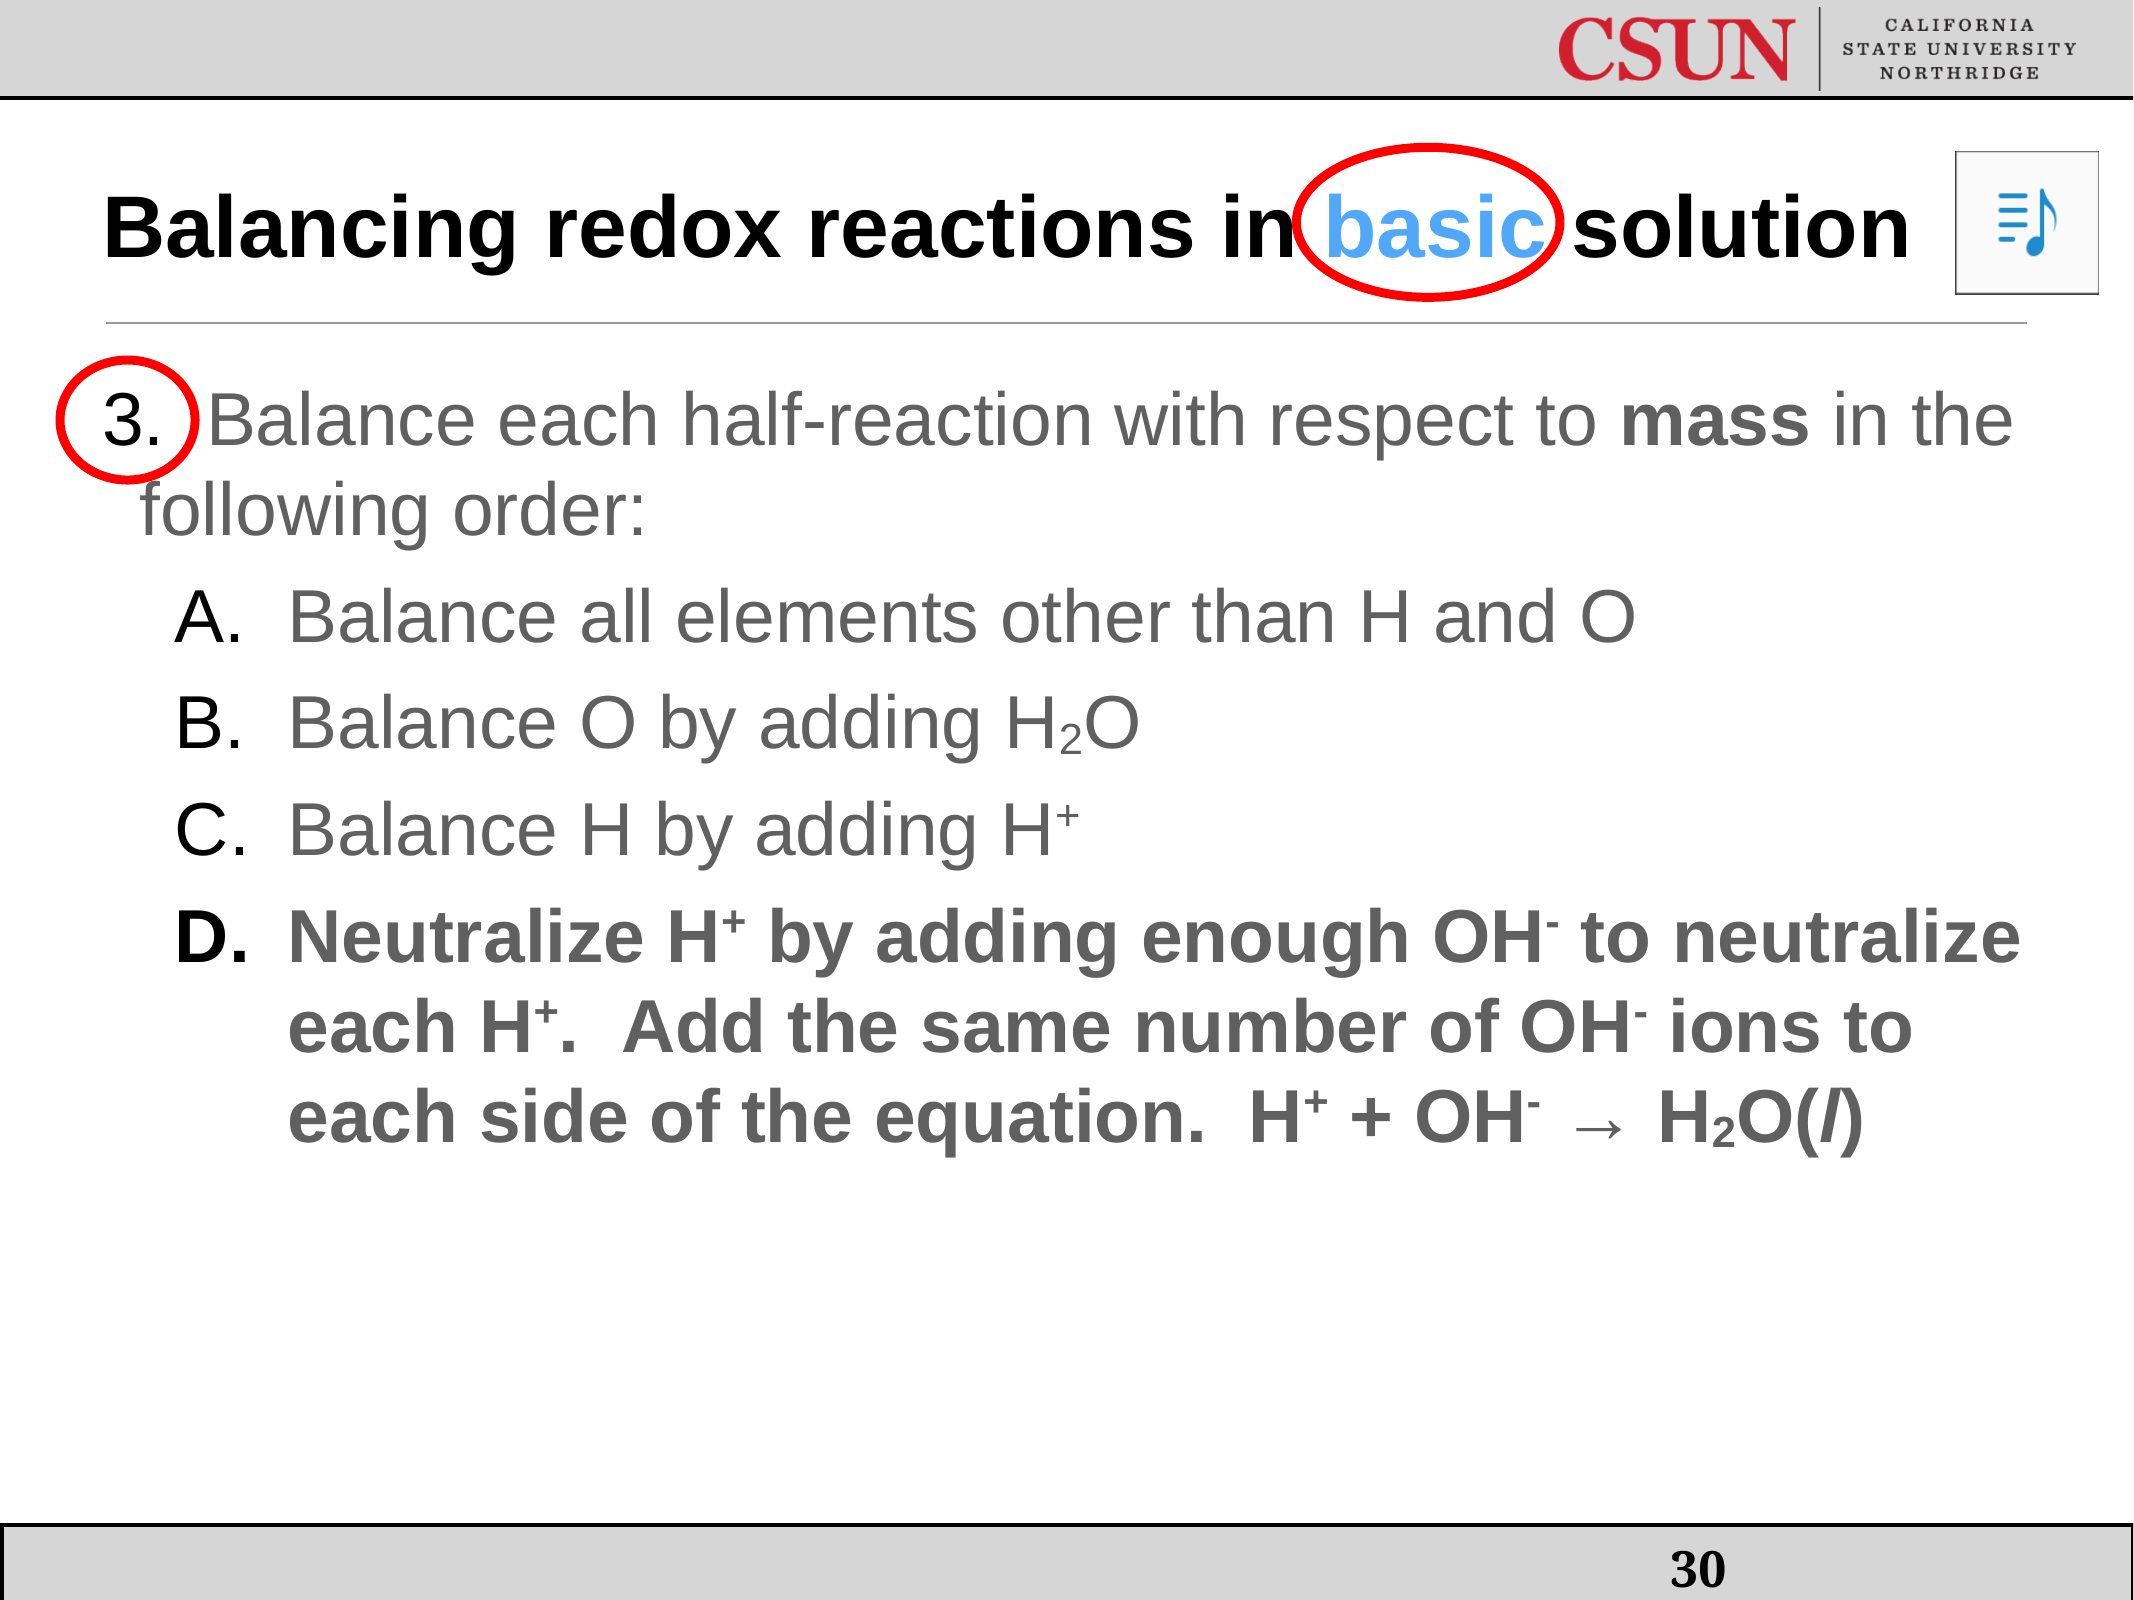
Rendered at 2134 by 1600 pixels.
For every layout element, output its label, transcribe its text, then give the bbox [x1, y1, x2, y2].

title Balancing redox reactions in basic solution [93, 104, 2040, 284]
text_box Balance each half-reaction with respect to mass in the following order: Balance all elements other than H and O Balance O by adding H2O Balance H by adding H+ Neutralize H+ by adding enough OH- to neutralize each H+. Add the same number of OH- ions to each side of the equation. H+ + OH- → H2O(l) [93, 365, 190, 475]
title Balancing redox reactions in basic solution [1301, 152, 1555, 284]
text_box [1954, 150, 2101, 296]
picture [1559, 7, 2076, 91]
text_box Balance each half-reaction with respect to mass in the following order: Balance all elements other than H and O Balance O by adding H2O Balance H by adding H+ Neutralize H+ by adding enough OH- to neutralize each H+. Add the same number of OH- ions to each side of the equation. H+ + OH- → H2O(l) [93, 362, 2040, 1238]
